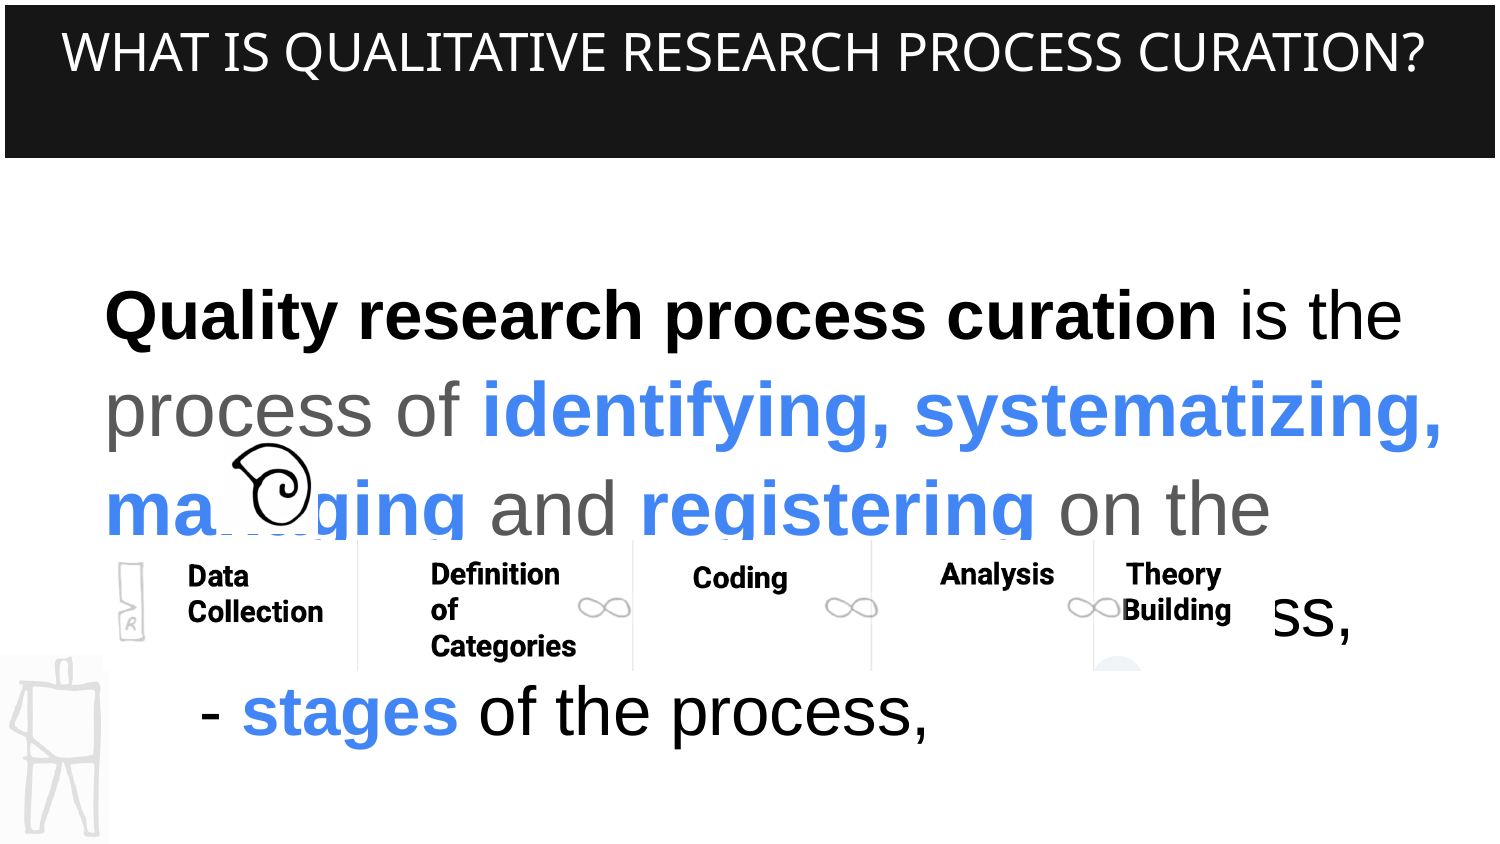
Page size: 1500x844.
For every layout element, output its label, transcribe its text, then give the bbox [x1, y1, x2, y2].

title What is Qualitative Research Process Curation? [0, 0, 1500, 164]
picture [0, 540, 1275, 844]
picture [221, 439, 318, 534]
list Quality research process curation is the process of identifying, systematizing, managing and registering on the - researchers working in the process, - stages of the process, [89, 163, 1484, 811]
